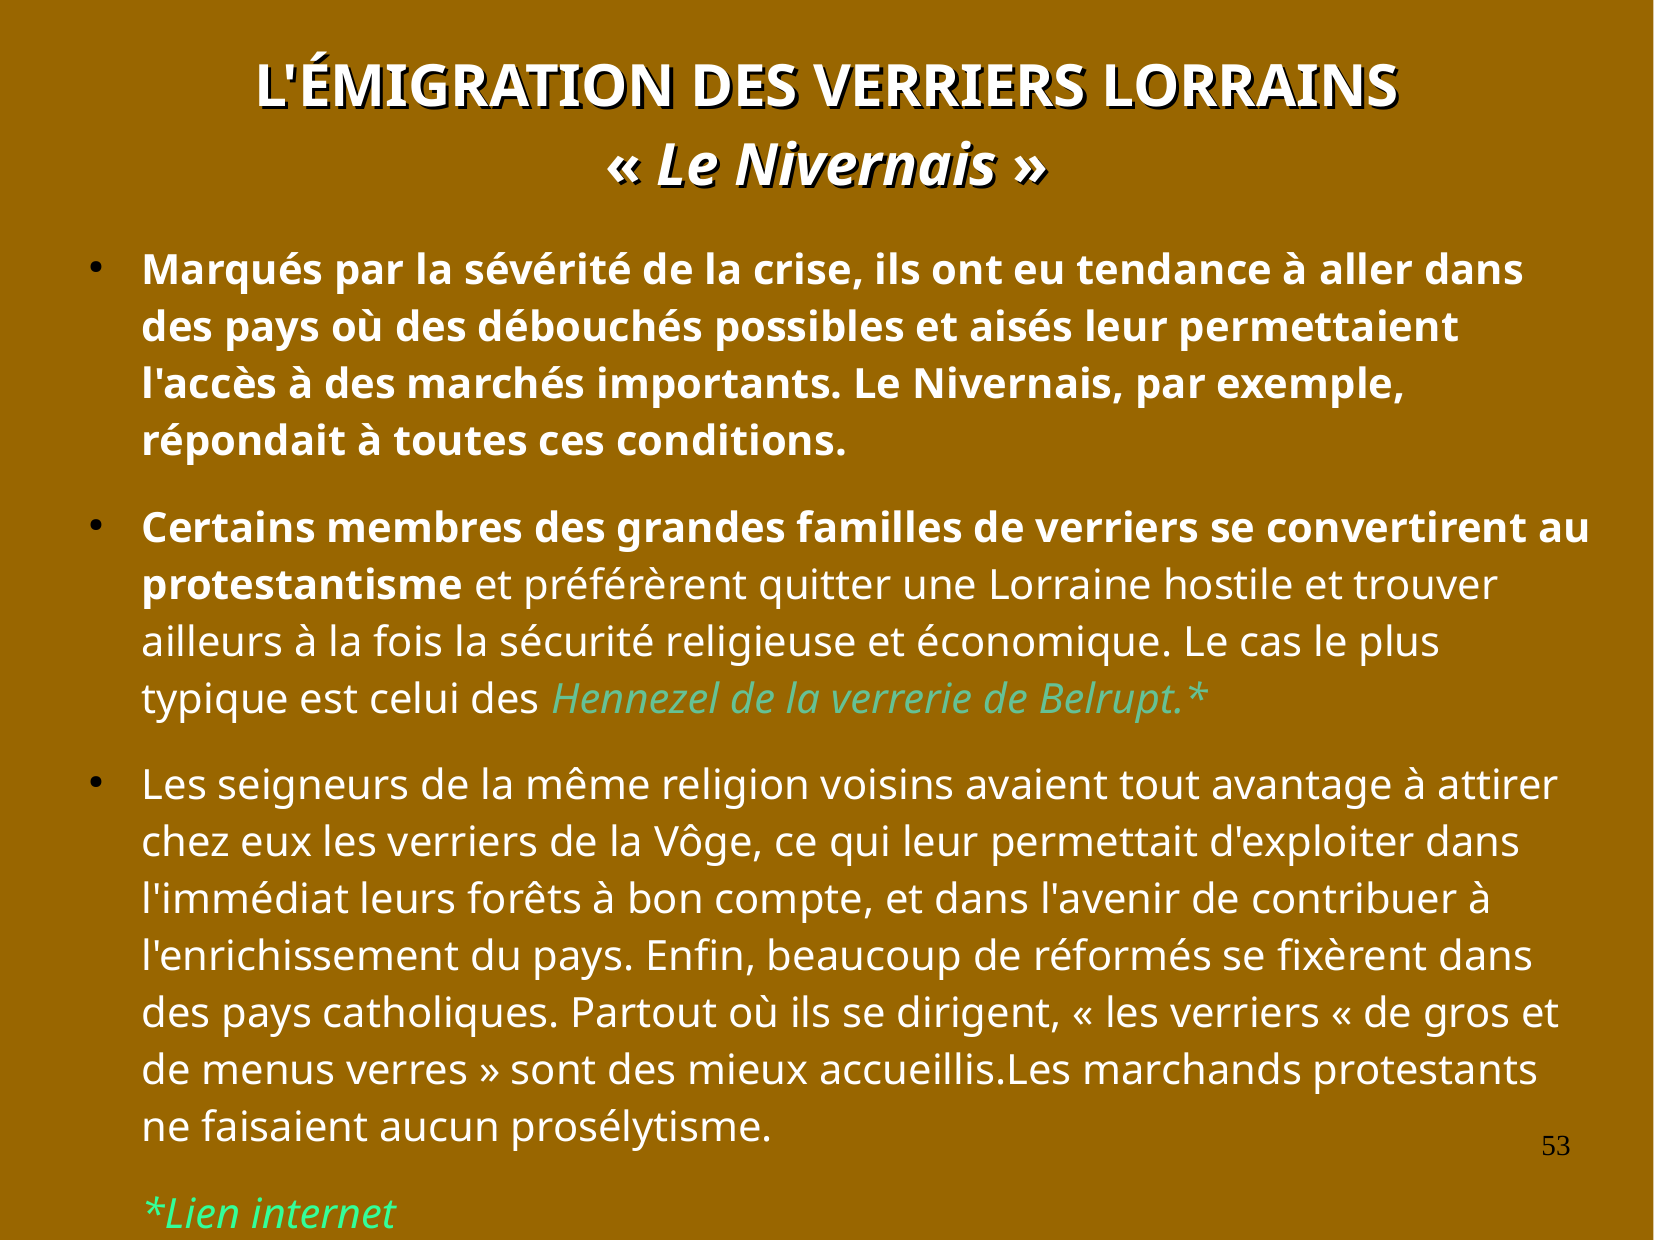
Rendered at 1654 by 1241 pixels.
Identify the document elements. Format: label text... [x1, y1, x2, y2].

list Marqués par la sévérité de la crise, ils ont eu tendance à aller dans des pays où des débouchés possibles et aisés leur permettaient l'accès à des marchés importants. Le Nivernais, par exemple, répondait à toutes ces conditions. Certains membres des grandes familles de verriers se convertirent au protestantisme et préférèrent quitter une Lorraine hostile et trouver ailleurs à la fois la sécurité religieuse et économique. Le cas le plus typique est celui des Hennezel de la verrerie de Belrupt.* Les seigneurs de la même religion voisins avaient tout avantage à attirer chez eux les verriers de la Vôge, ce qui leur permettait d'exploiter dans l'immédiat leurs forêts à bon compte, et dans l'avenir de contribuer à l'enrichissement du pays. Enfin, beaucoup de réformés se fixèrent dans des pays catholiques. Partout où ils se dirigent, « les verriers « de gros et de menus verres » sont des mieux accueillis.Les marchands protestants ne faisaient aucun prosélytisme. *Lien internet [70, 240, 1595, 1241]
title L'ÉMIGRATION DES VERRIERS LORRAINS « Le Nivernais » [82, 19, 1571, 227]
